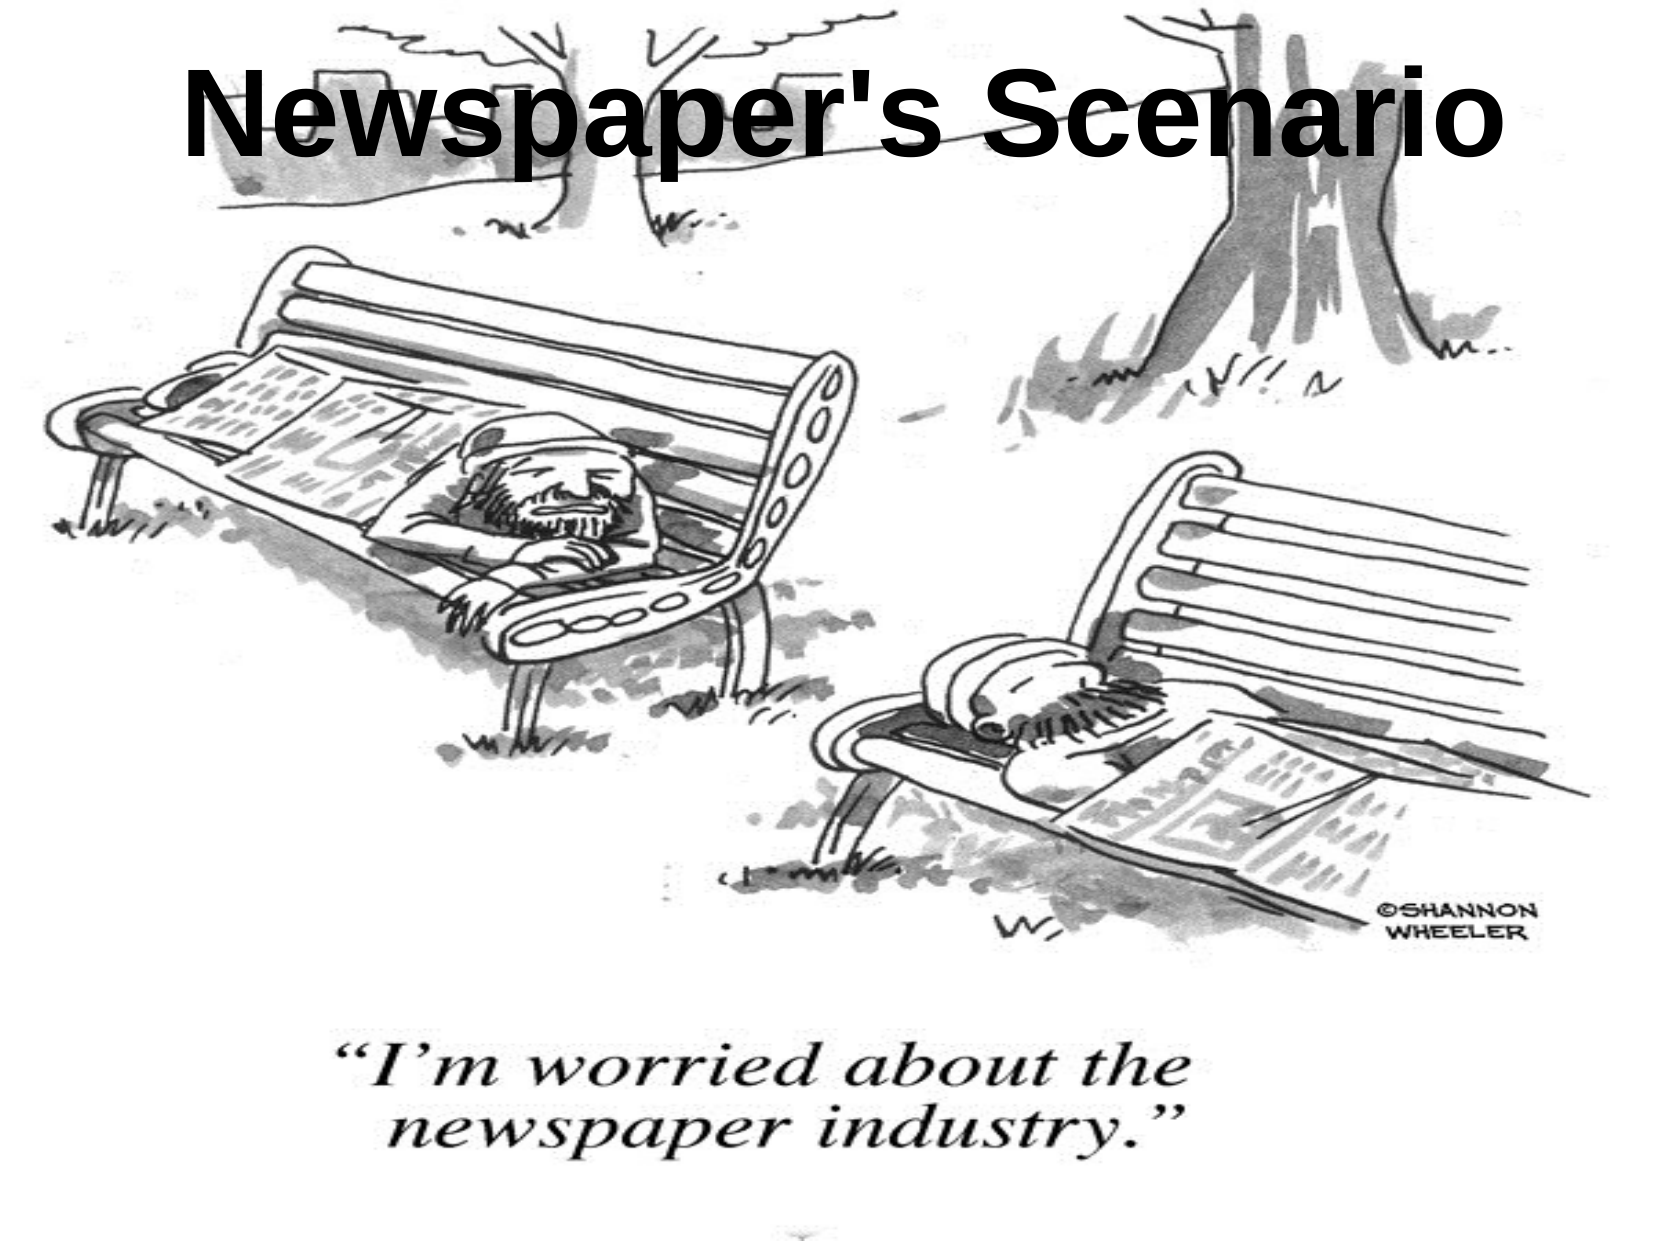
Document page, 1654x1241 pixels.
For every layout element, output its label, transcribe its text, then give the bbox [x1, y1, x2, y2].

picture [0, 0, 1654, 1241]
text_box Newspaper's Scenario [106, 35, 1583, 330]
